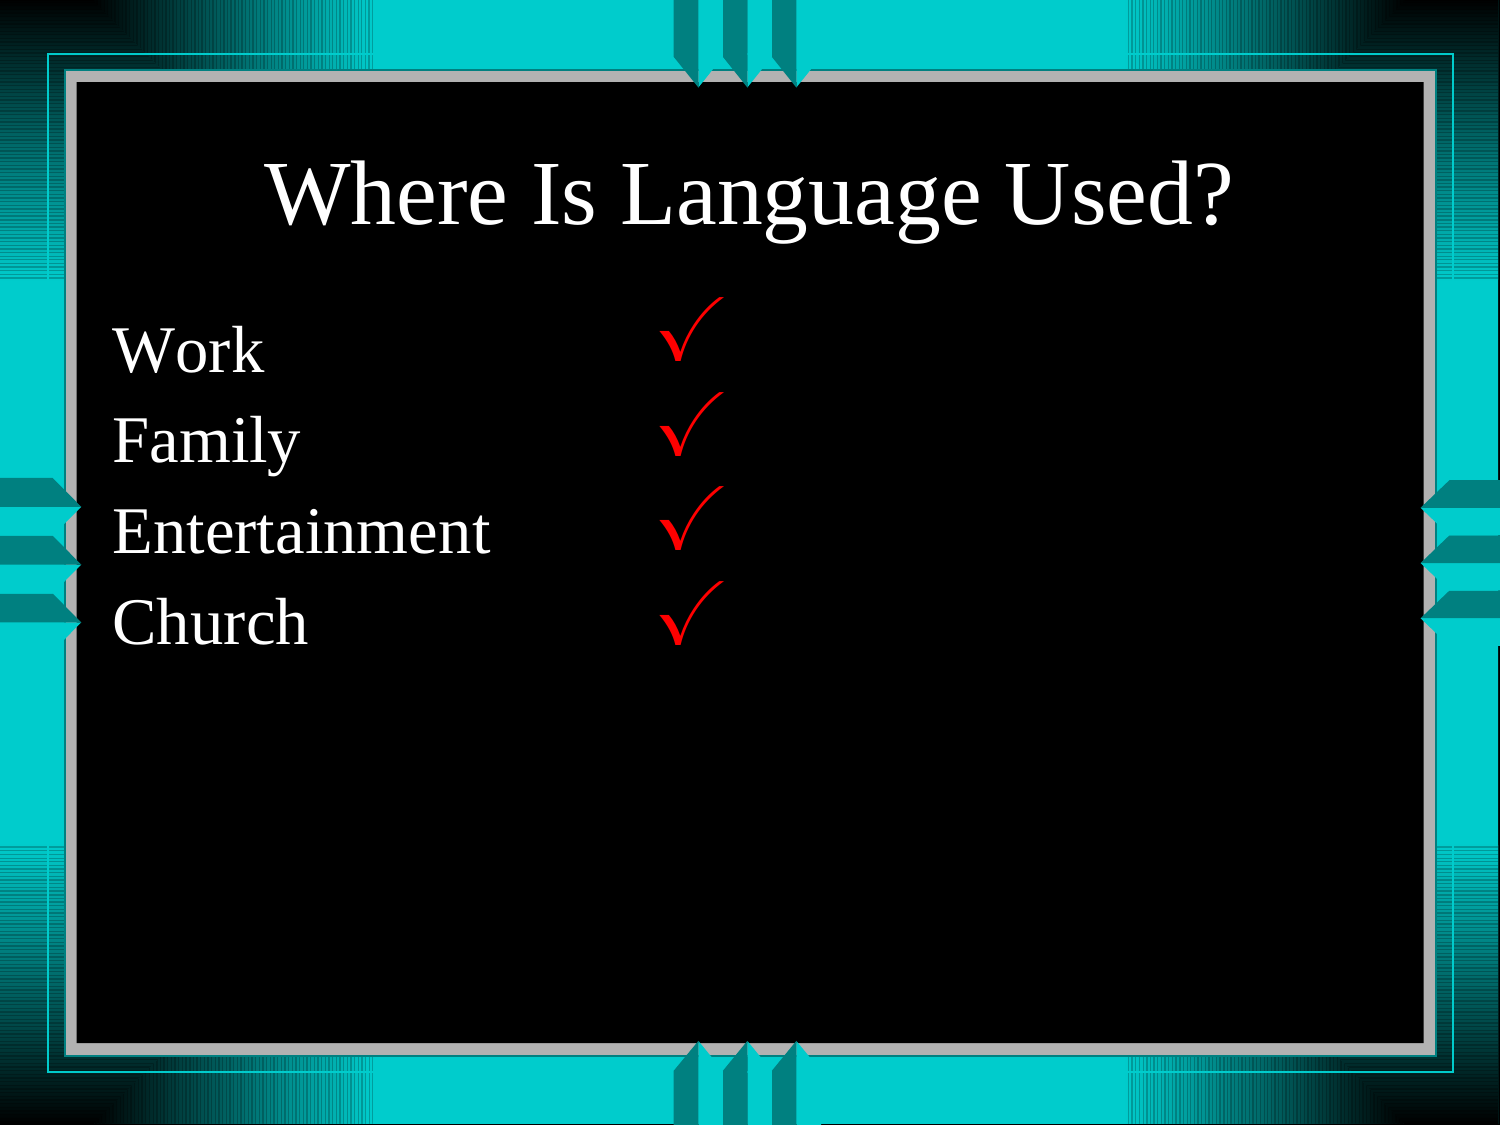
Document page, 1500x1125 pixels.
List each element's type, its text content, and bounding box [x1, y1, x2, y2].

text_box ✓ [637, 540, 863, 712]
list Work Family Entertainment Church [112, 312, 1388, 988]
text_box ✓ [637, 351, 863, 445]
text_box ✓ [637, 445, 863, 540]
title Where Is Language Used? [112, 99, 1388, 288]
text_box ✓ [637, 256, 863, 351]
